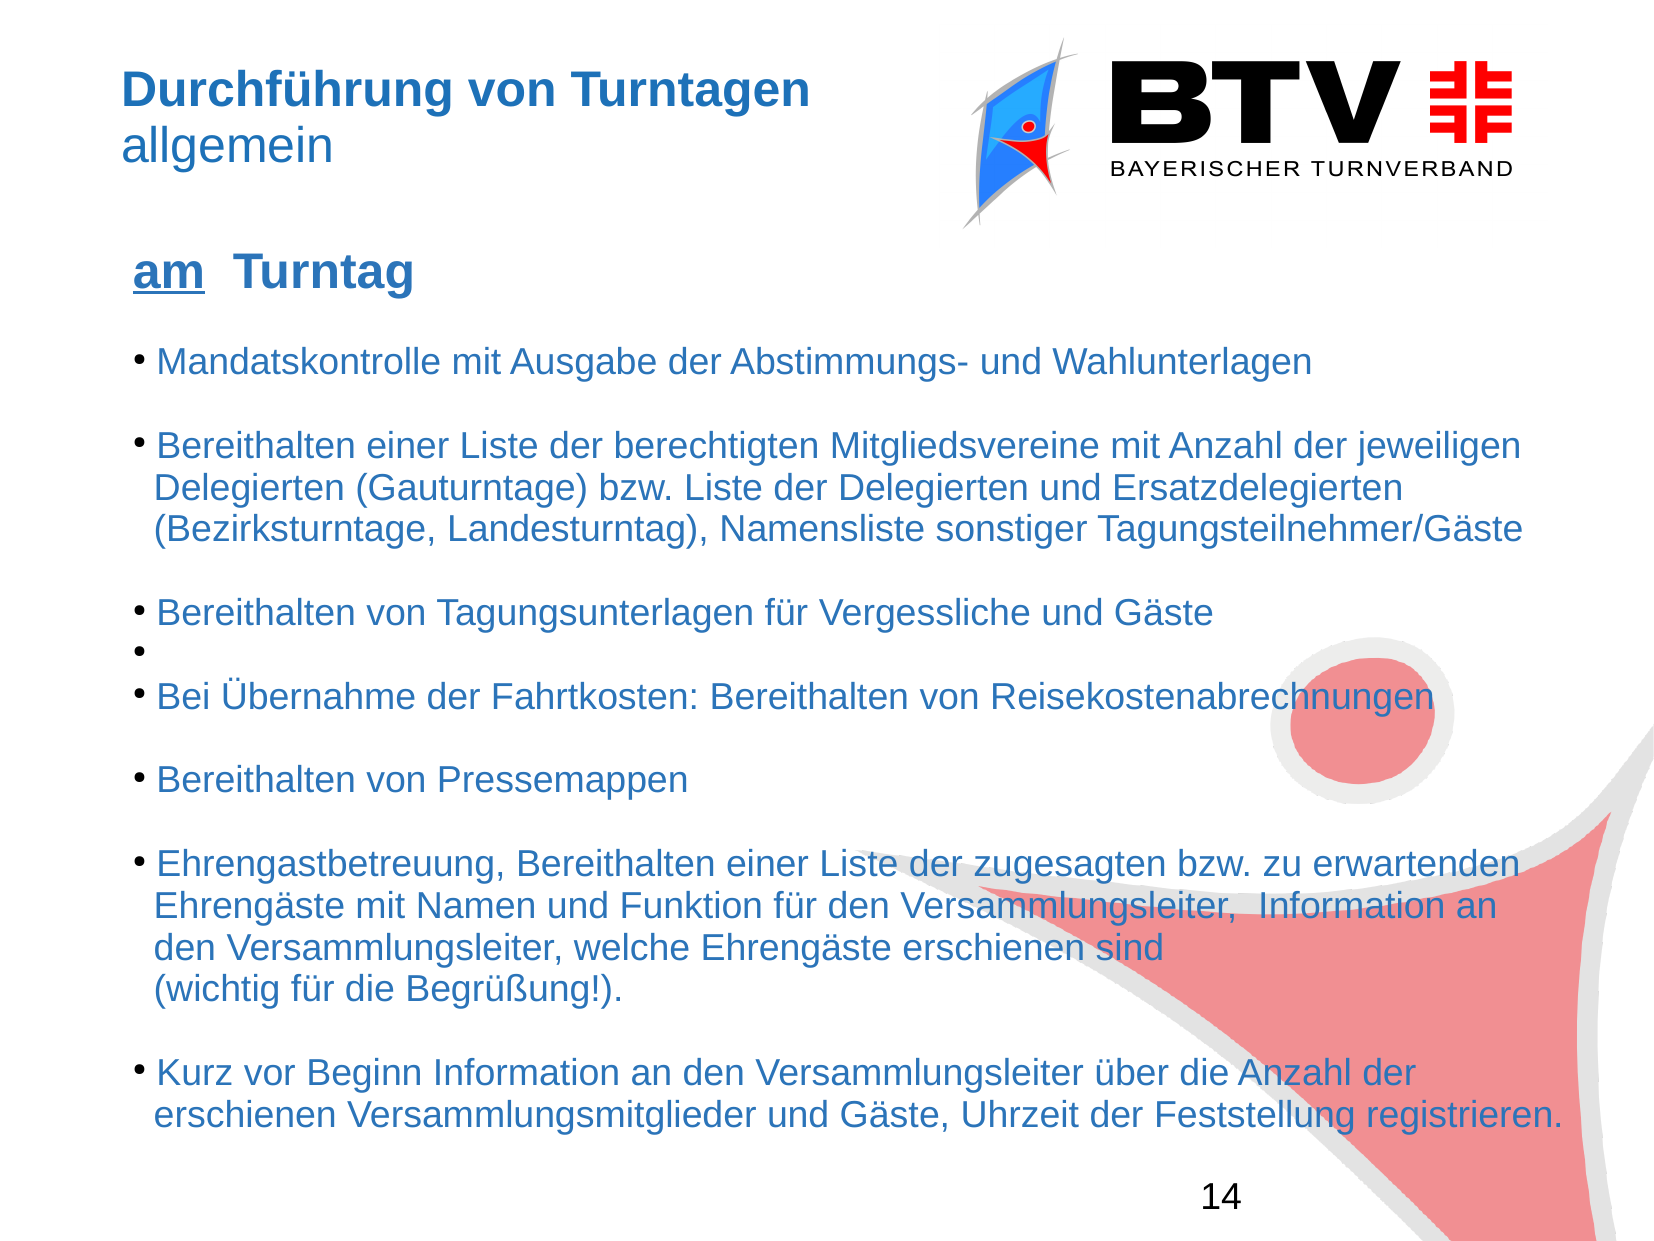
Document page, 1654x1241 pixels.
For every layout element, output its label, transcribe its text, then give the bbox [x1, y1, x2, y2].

text_box <Nummer> [1185, 1169, 1571, 1216]
subtitle am Turntag Mandatskontrolle mit Ausgabe der Abstimmungs- und Wahlunterlagen Bereithalten einer Liste der berechtigten Mitgliedsvereine mit Anzahl der jeweiligen Delegierten (Gauturntage) bzw. Liste der Delegierten und Ersatzdelegierten (Bezirksturntage, Landesturntag), Namensliste sonstiger Tagungsteilnehmer/Gäste Bereithalten von Tagungsunterlagen für Vergessliche und Gäste Bei Übernahme der Fahrtkosten: Bereithalten von Reisekostenabrechnungen Bereithalten von Pressemappen Ehrengastbetreuung, Bereithalten einer Liste der zugesagten bzw. zu erwartenden Ehrengäste mit Namen und Funktion für den Versammlungsleiter, Information an den Versammlungsleiter, welche Ehrengäste erschienen sind (wichtig für die Begrüßung!). Kurz vor Beginn Information an den Versammlungsleiter über die Anzahl der erschienen Versammlungsmitglieder und Gäste, Uhrzeit der Feststellung registrieren. [118, 236, 1583, 1158]
title Durchführung von Turntagen allgemein [106, 54, 892, 201]
picture [939, 24, 1548, 236]
picture [854, 637, 1654, 1241]
